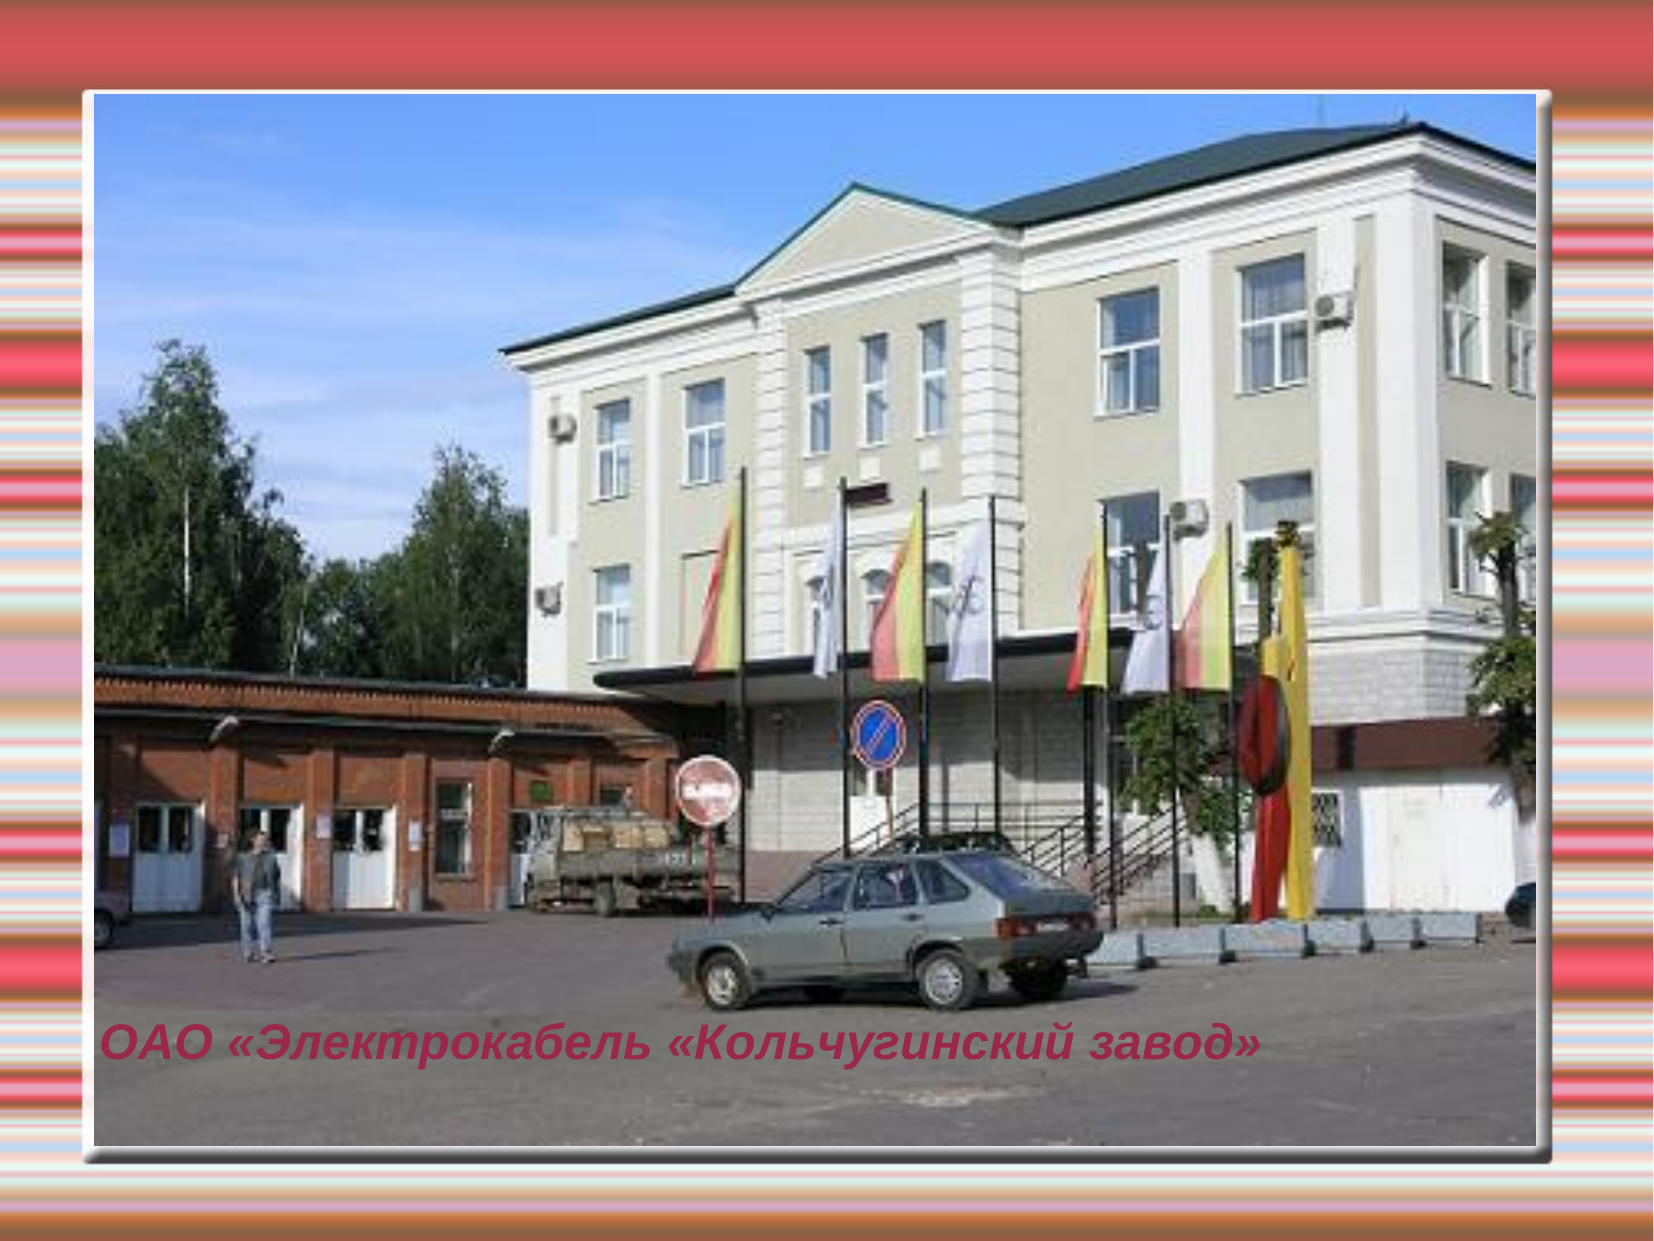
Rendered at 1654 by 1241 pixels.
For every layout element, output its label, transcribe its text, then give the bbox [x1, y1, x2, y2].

title ОАО «Электрокабель «Кольчугинский завод» [99, 938, 1512, 1146]
picture [0, 0, 1654, 1241]
